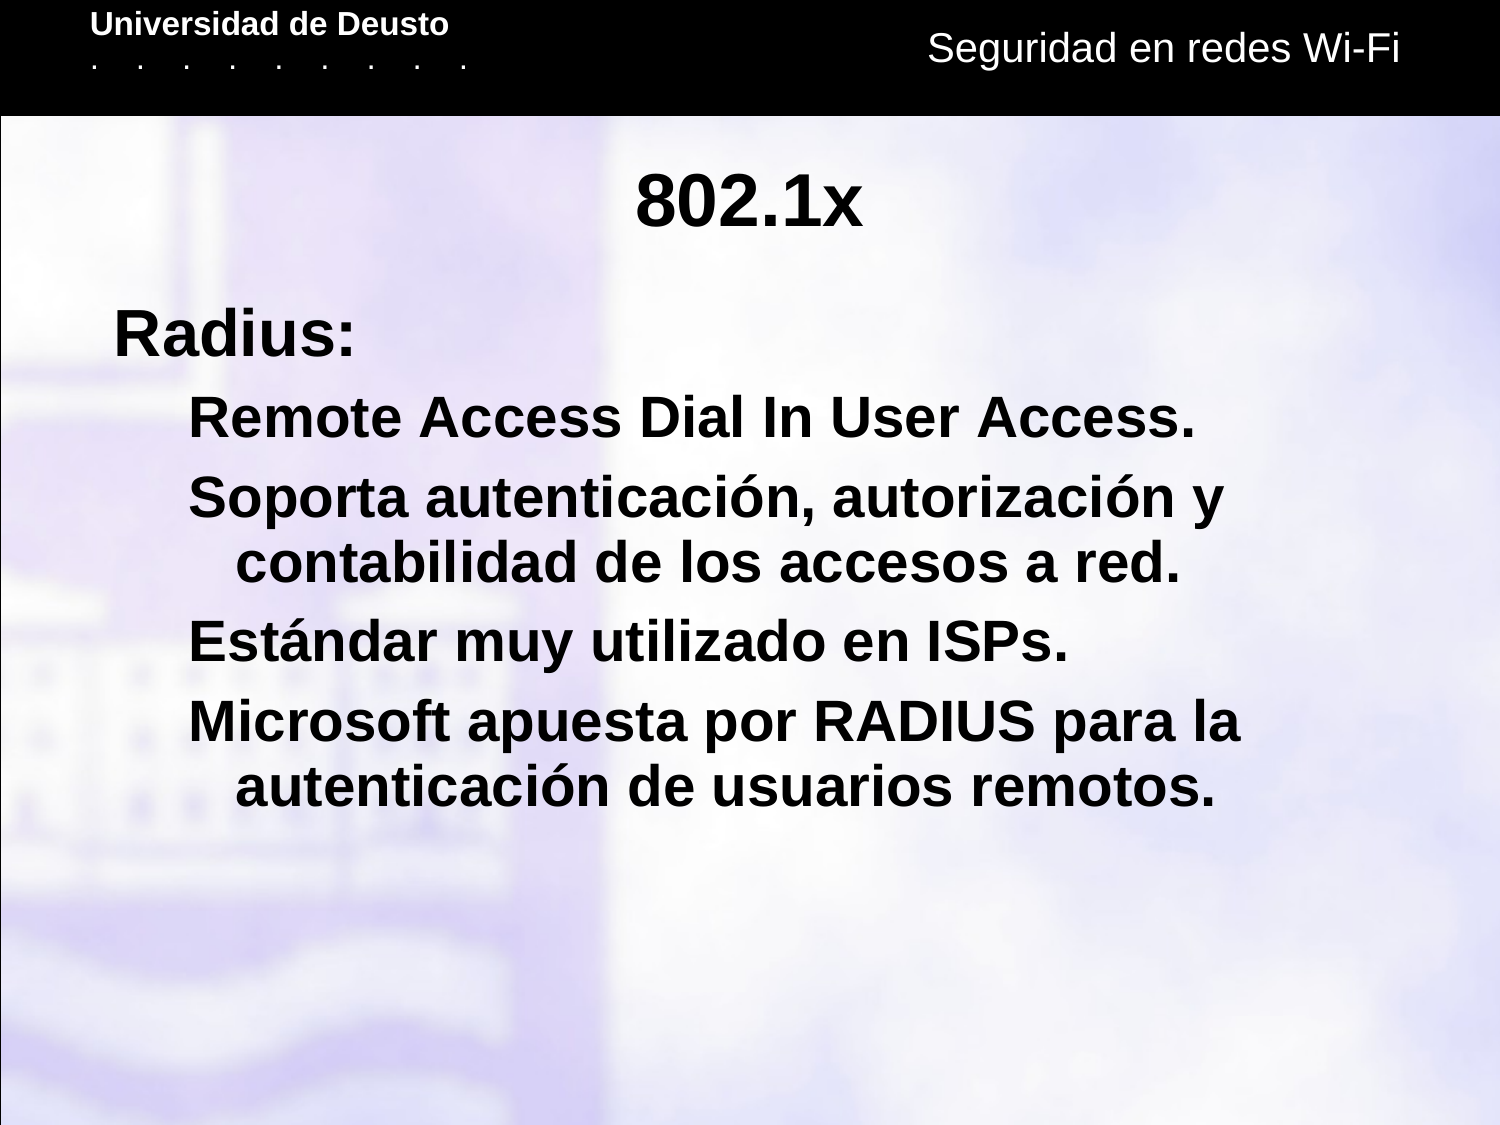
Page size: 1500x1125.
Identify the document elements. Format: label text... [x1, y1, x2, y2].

title 802.1x [112, 137, 1388, 263]
list Radius: Remote Access Dial In User Access. Soporta autenticación, autorización y contabilidad de los accesos a red. Estándar muy utilizado en ISPs. Microsoft apuesta por RADIUS para la autenticación de usuarios remotos. [114, 295, 1390, 983]
picture [1, 116, 1500, 1125]
